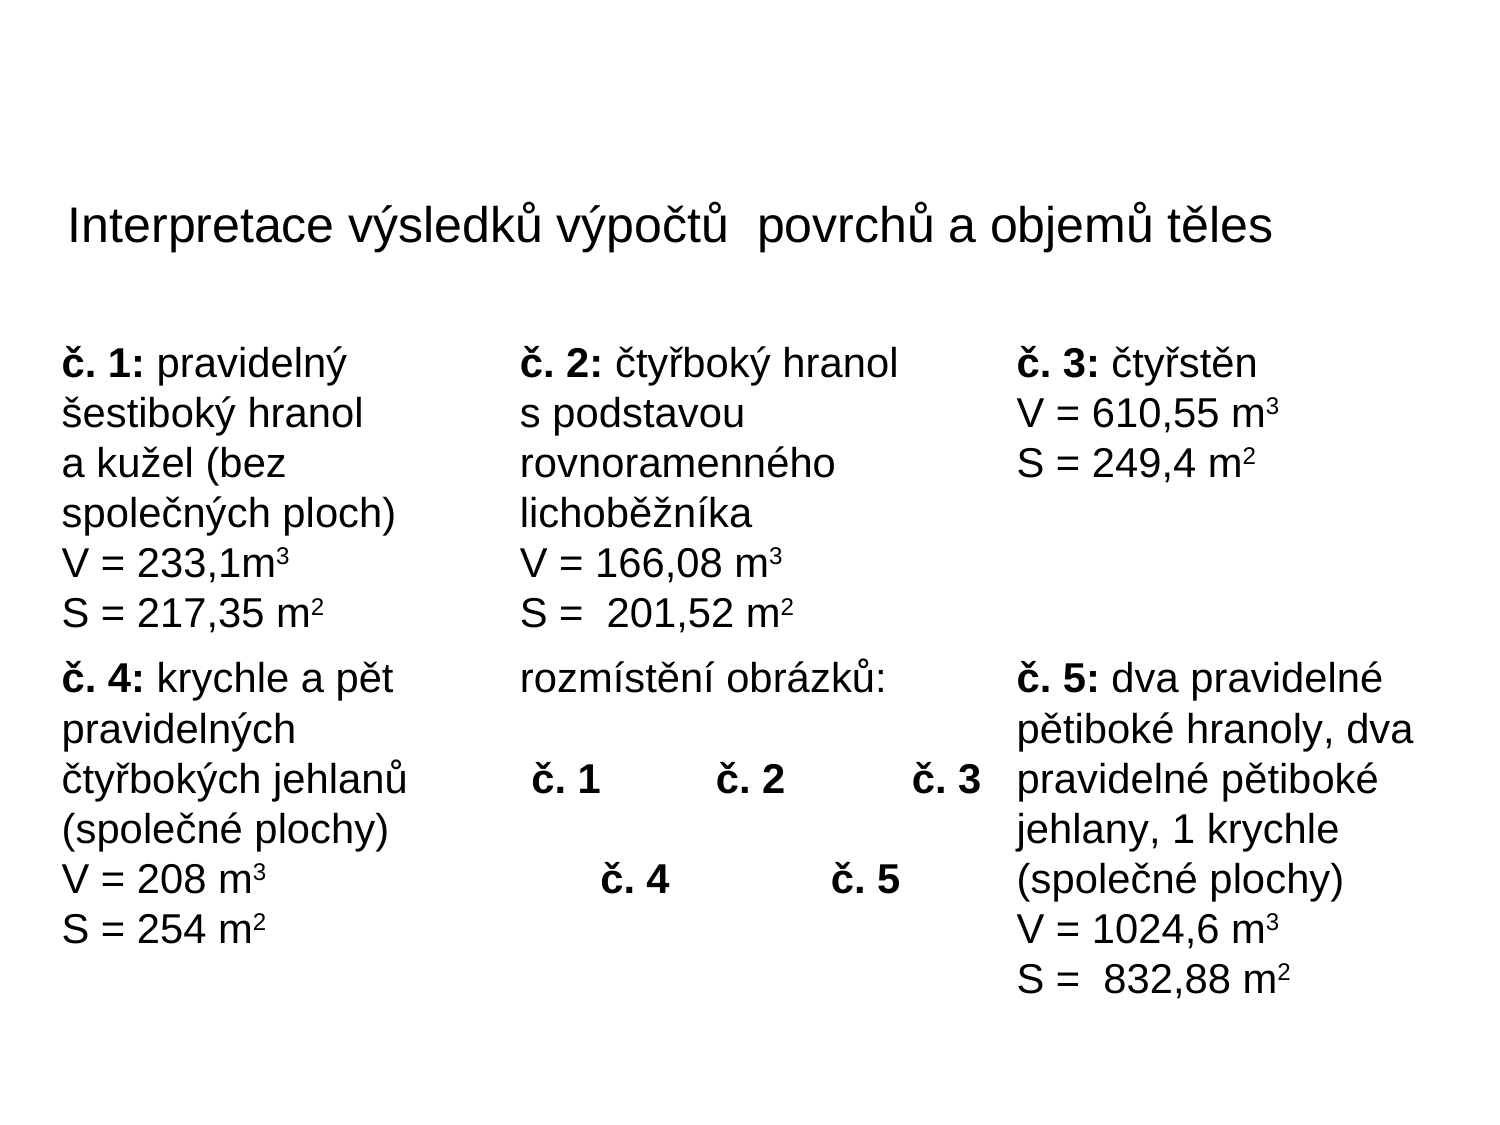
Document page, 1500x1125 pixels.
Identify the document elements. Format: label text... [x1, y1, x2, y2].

text_box Interpretace výsledků výpočtů povrchů a objemů těles [53, 184, 1436, 261]
table_cell rozmístění obrázků: č. 1 č. 2 č. 3 č. 4 č. 5 [505, 644, 1002, 1079]
table_header č. 2: čtyřboký hranol s podstavou rovnoramenného lichoběžníka V = 166,08 m3 S = 201,52 m2 [505, 328, 1002, 644]
table_header č. 3: čtyřstěn V = 610,55 m3 S = 249,4 m2 [1002, 328, 1459, 644]
table_cell č. 5: dva pravidelné pětiboké hranoly, dva pravidelné pětiboké jehlany, 1 krychle (společné plochy) V = 1024,6 m3 S = 832,88 m2 [1002, 644, 1459, 1079]
table_header č. 1: pravidelný šestiboký hranol a kužel (bez společných ploch) V = 233,1m3 S = 217,35 m2 [47, 328, 505, 644]
table_cell č. 4: krychle a pět pravidelných čtyřbokých jehlanů (společné plochy) V = 208 m3 S = 254 m2 [47, 644, 505, 1079]
